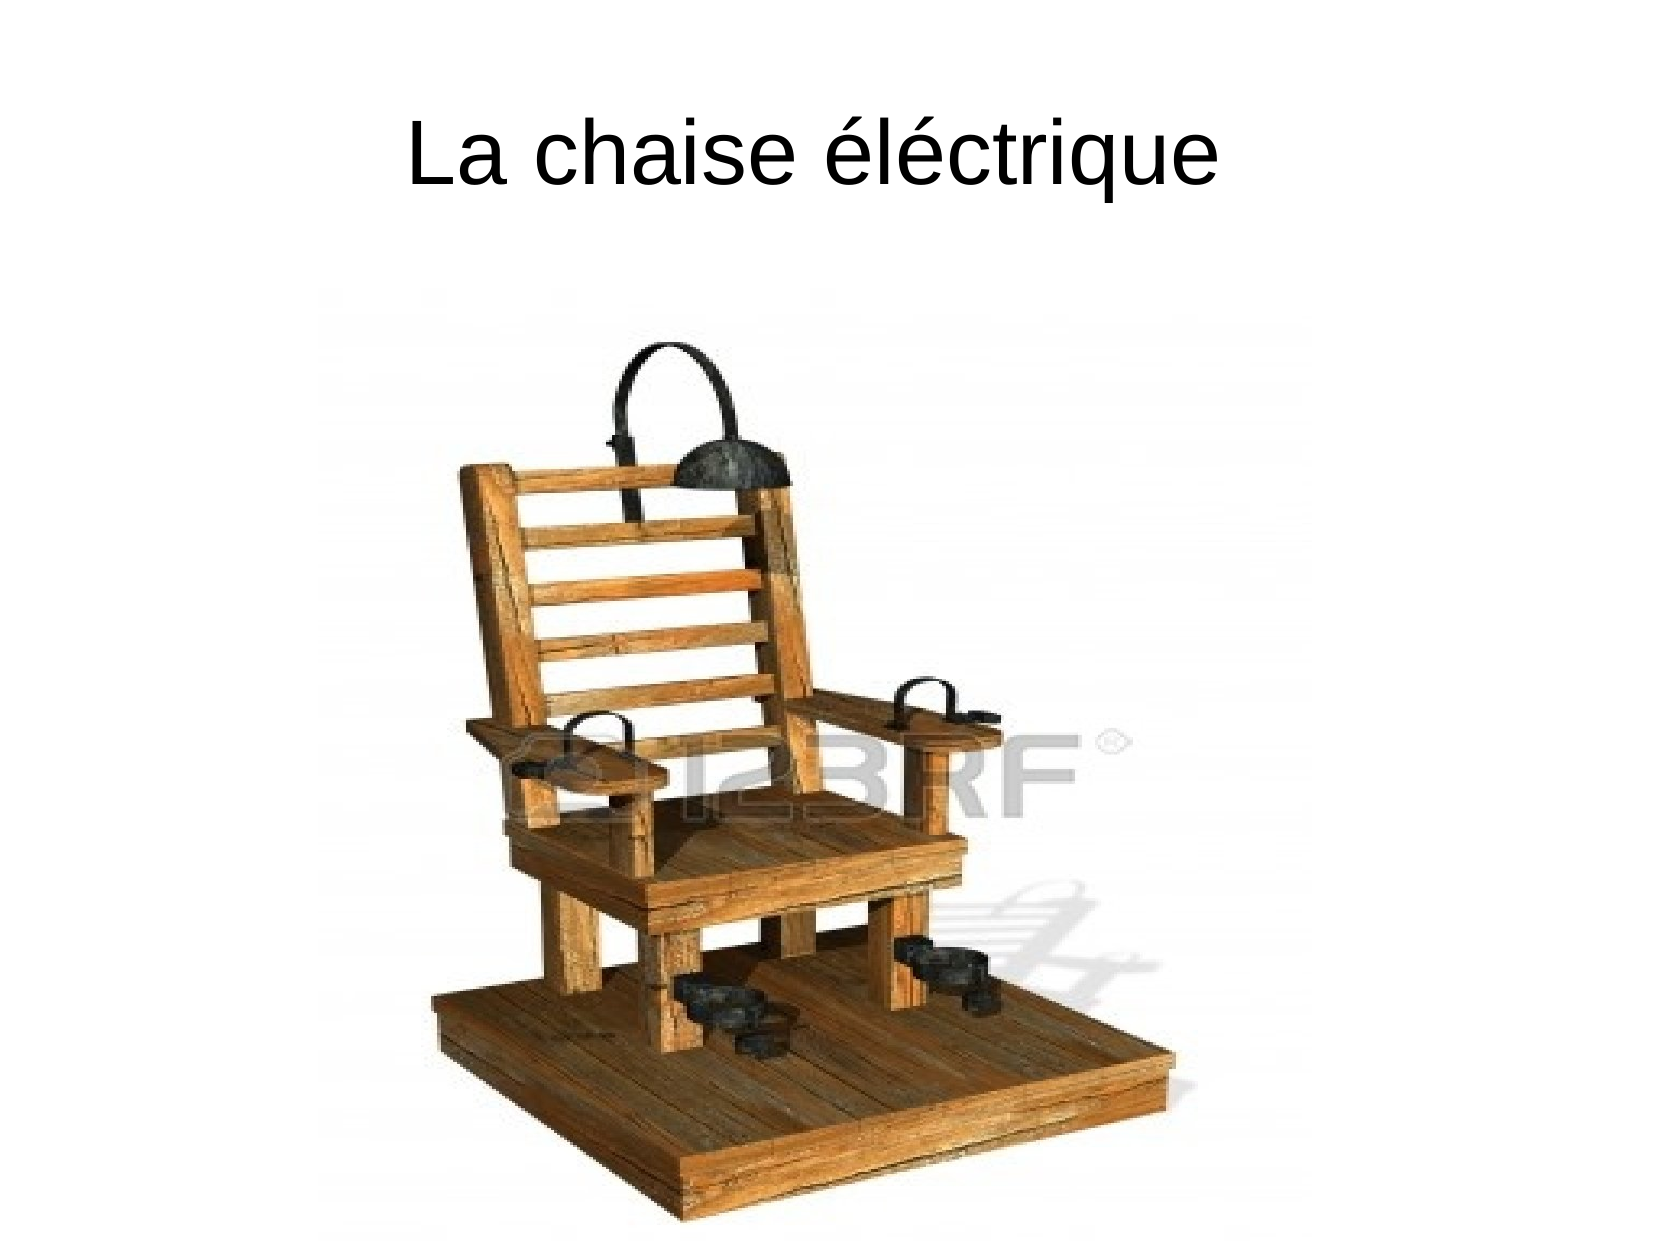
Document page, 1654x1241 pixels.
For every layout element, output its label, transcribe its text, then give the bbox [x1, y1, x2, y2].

title La chaise éléctrique [82, 49, 1571, 257]
picture [318, 288, 1312, 1241]
